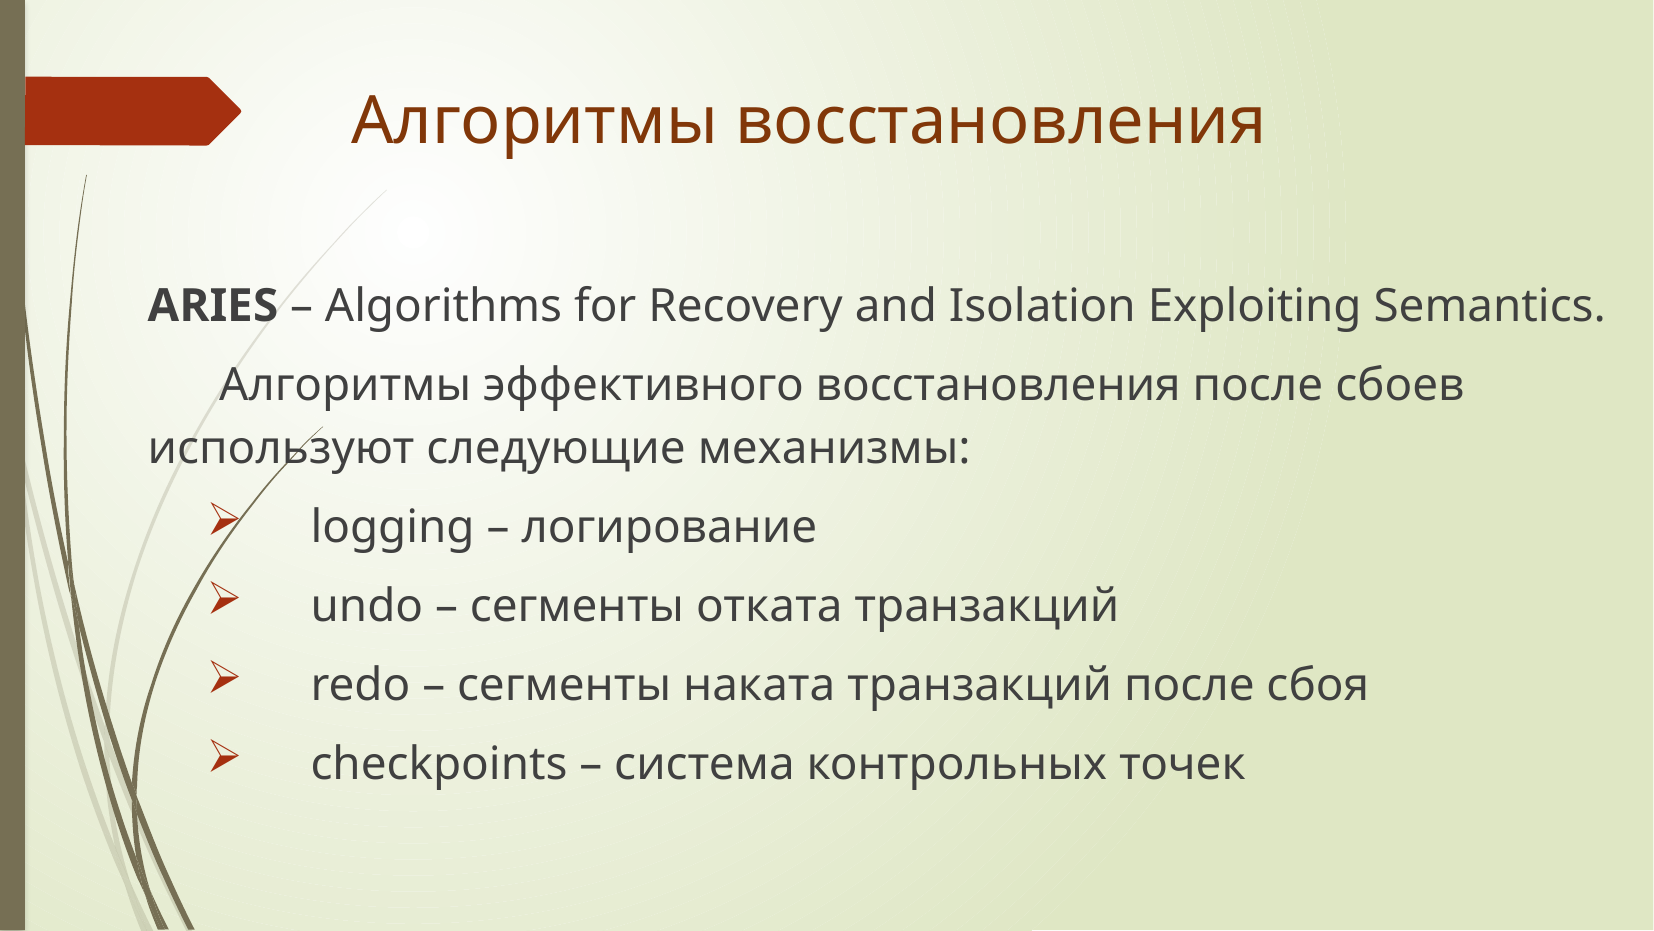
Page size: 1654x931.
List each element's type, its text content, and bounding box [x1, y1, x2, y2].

title Алгоритмы восстановления [351, 59, 1561, 178]
text_box ARIES – Algorithms for Recovery and Isolation Exploiting Semantics. Алгоритмы эффективного восстановления после сбоев используют следующие механизмы: logging – логирование undo – сегменты отката транзакций redo – сегменты наката транзакций после сбоя checkpoints – система контрольных точек [147, 272, 1651, 877]
